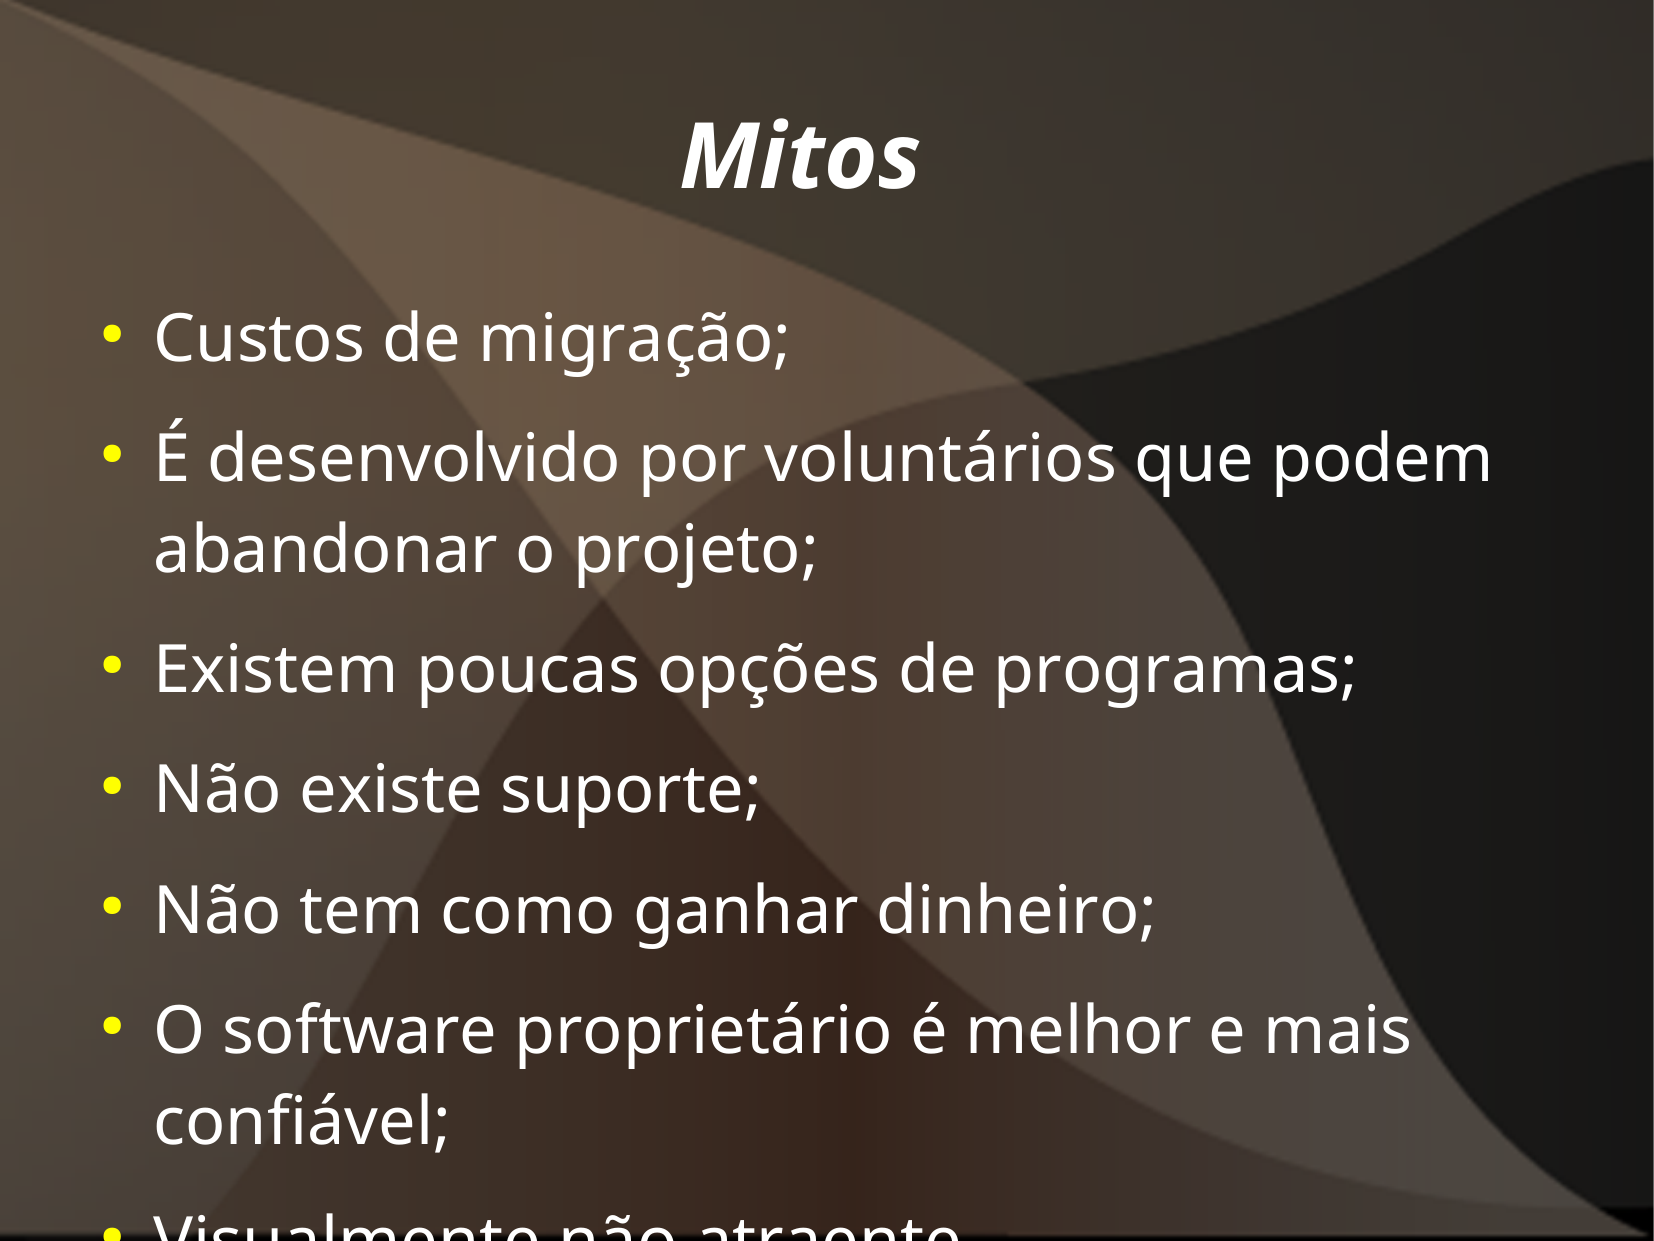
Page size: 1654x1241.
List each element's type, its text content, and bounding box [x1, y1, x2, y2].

picture [410, 1232, 428, 1241]
list Custos de migração; É desenvolvido por voluntários que podem abandonar o projeto; Existem poucas opções de programas; Não existe suporte; Não tem como ganhar dinheiro; O software proprietário é melhor e mais confiável; Visualmente não atraente. [82, 290, 1571, 1080]
title Mitos [82, 49, 1571, 257]
picture [372, 1233, 389, 1241]
picture [0, 0, 1654, 1241]
picture [450, 1233, 468, 1241]
picture [934, 1232, 952, 1241]
picture [871, 1233, 889, 1241]
picture [513, 1232, 531, 1241]
picture [350, 1233, 366, 1241]
picture [647, 1233, 667, 1241]
picture [570, 1233, 588, 1241]
picture [831, 1232, 849, 1241]
